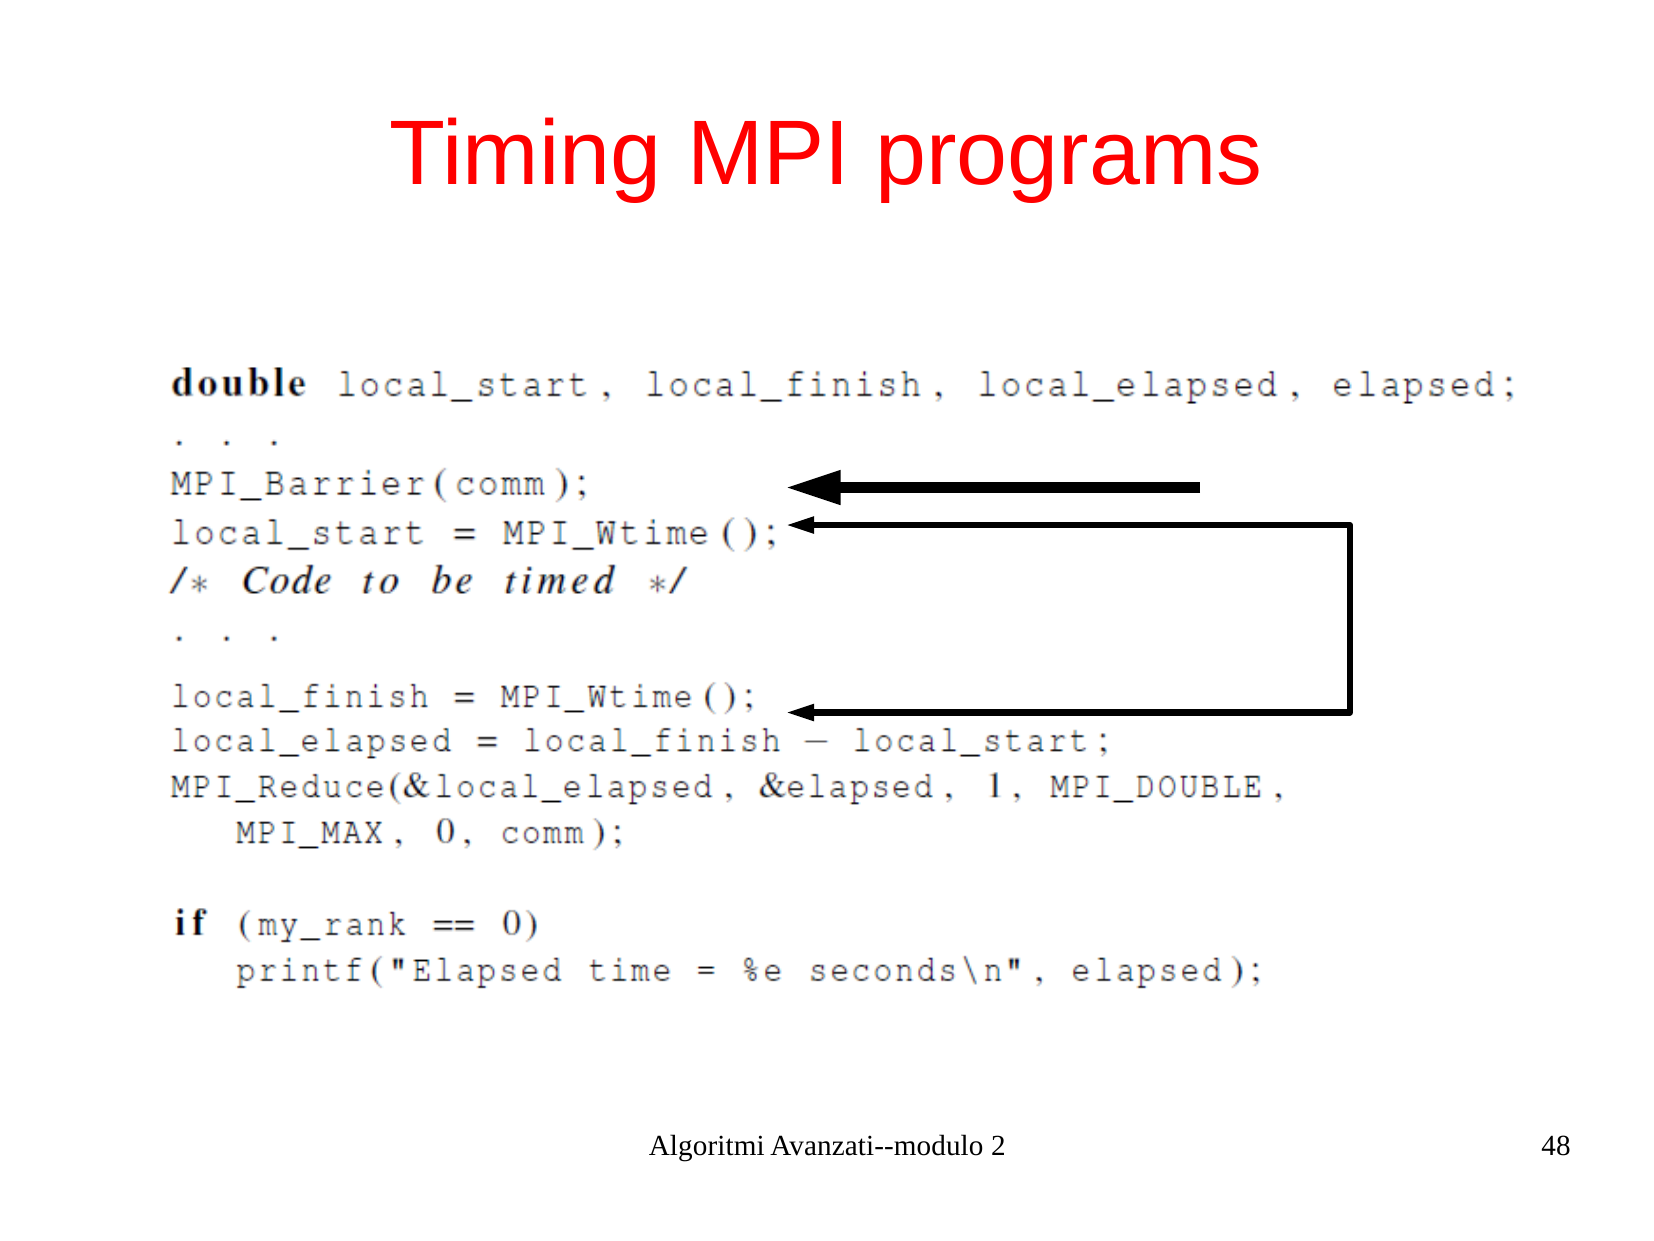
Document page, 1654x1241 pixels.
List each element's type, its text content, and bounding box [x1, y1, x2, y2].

picture [148, 347, 1538, 1013]
title Timing MPI programs [82, 49, 1571, 257]
